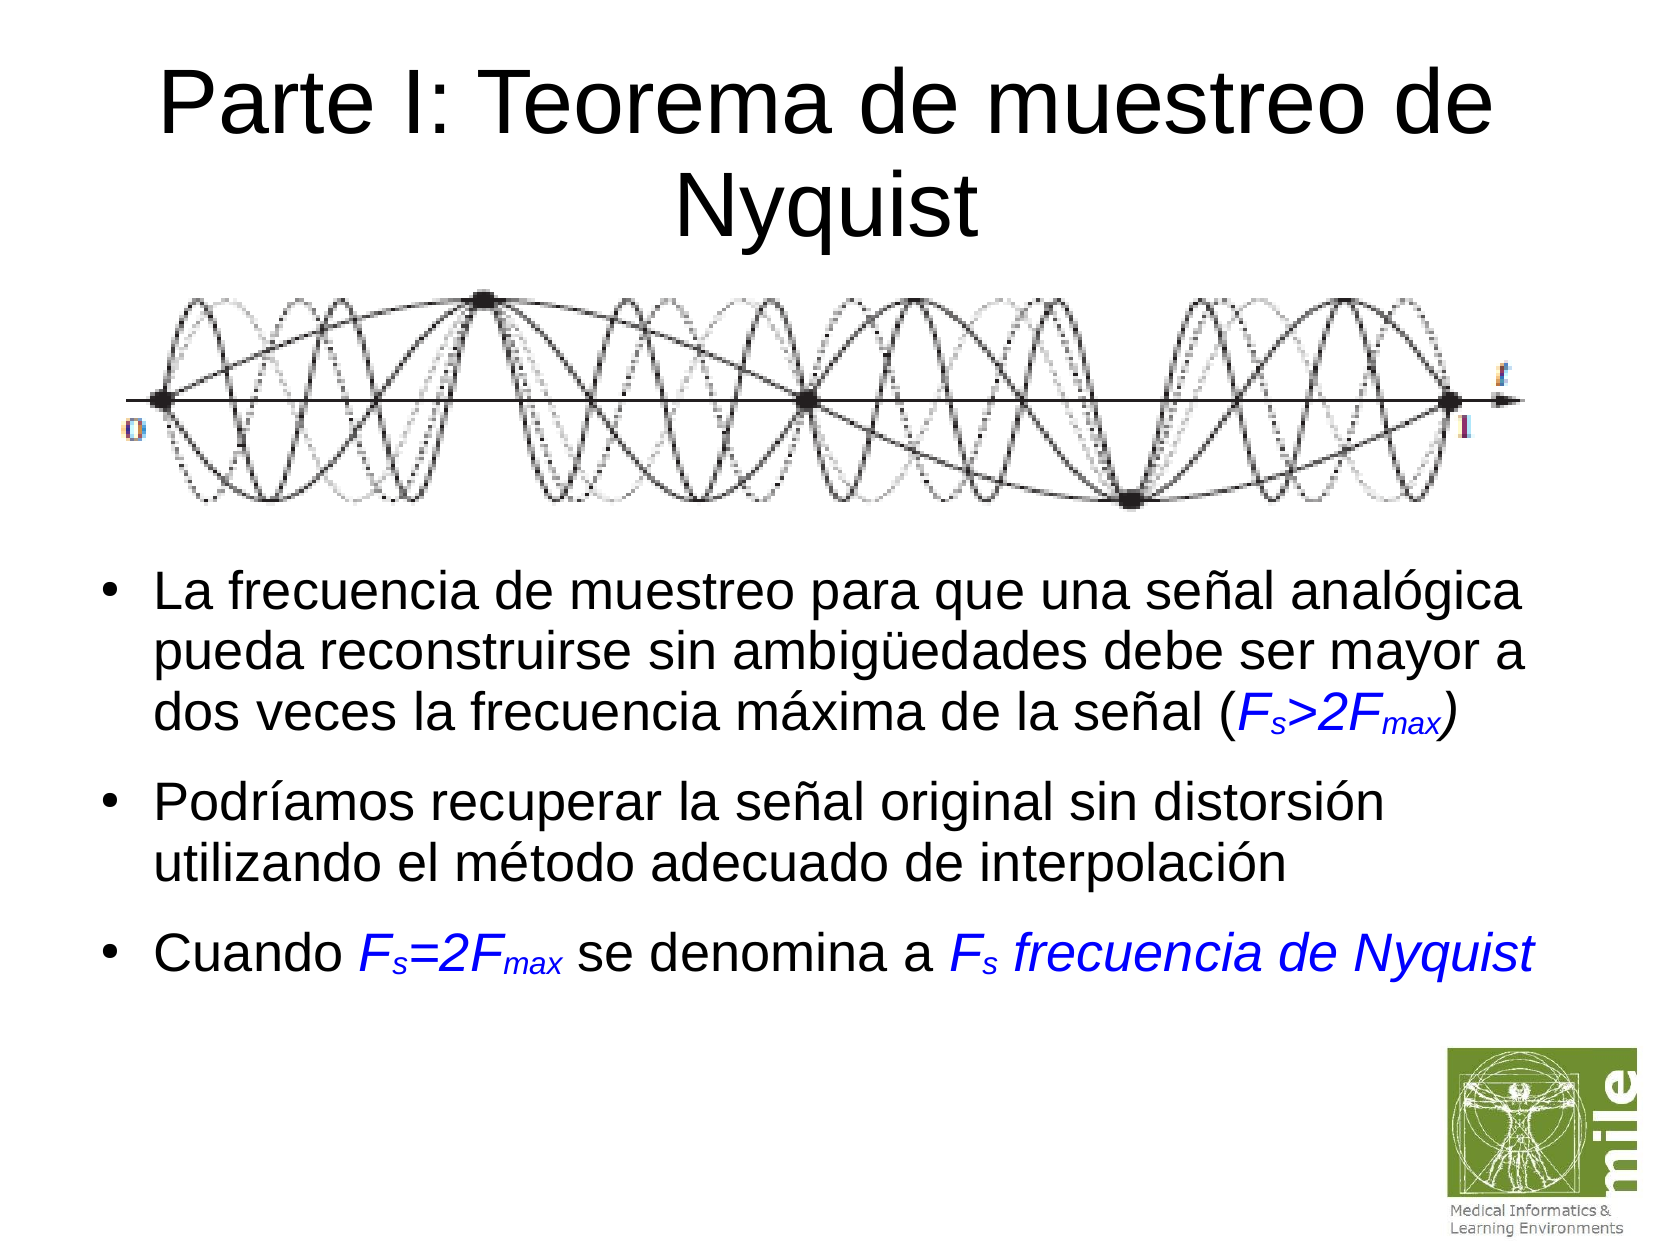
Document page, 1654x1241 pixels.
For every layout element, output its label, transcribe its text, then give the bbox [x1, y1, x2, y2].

picture [93, 260, 1583, 532]
list La frecuencia de muestreo para que una señal analógica pueda reconstruirse sin ambigüedades debe ser mayor a dos veces la frecuencia máxima de la señal (Fs>2Fmax) Podríamos recuperar la señal original sin distorsión utilizando el método adecuado de interpolación Cuando Fs=2Fmax se denomina a Fs frecuencia de Nyquist [82, 290, 1571, 1109]
picture [1440, 1033, 1654, 1241]
title Parte I: Teorema de muestreo de Nyquist [82, 50, 1571, 256]
